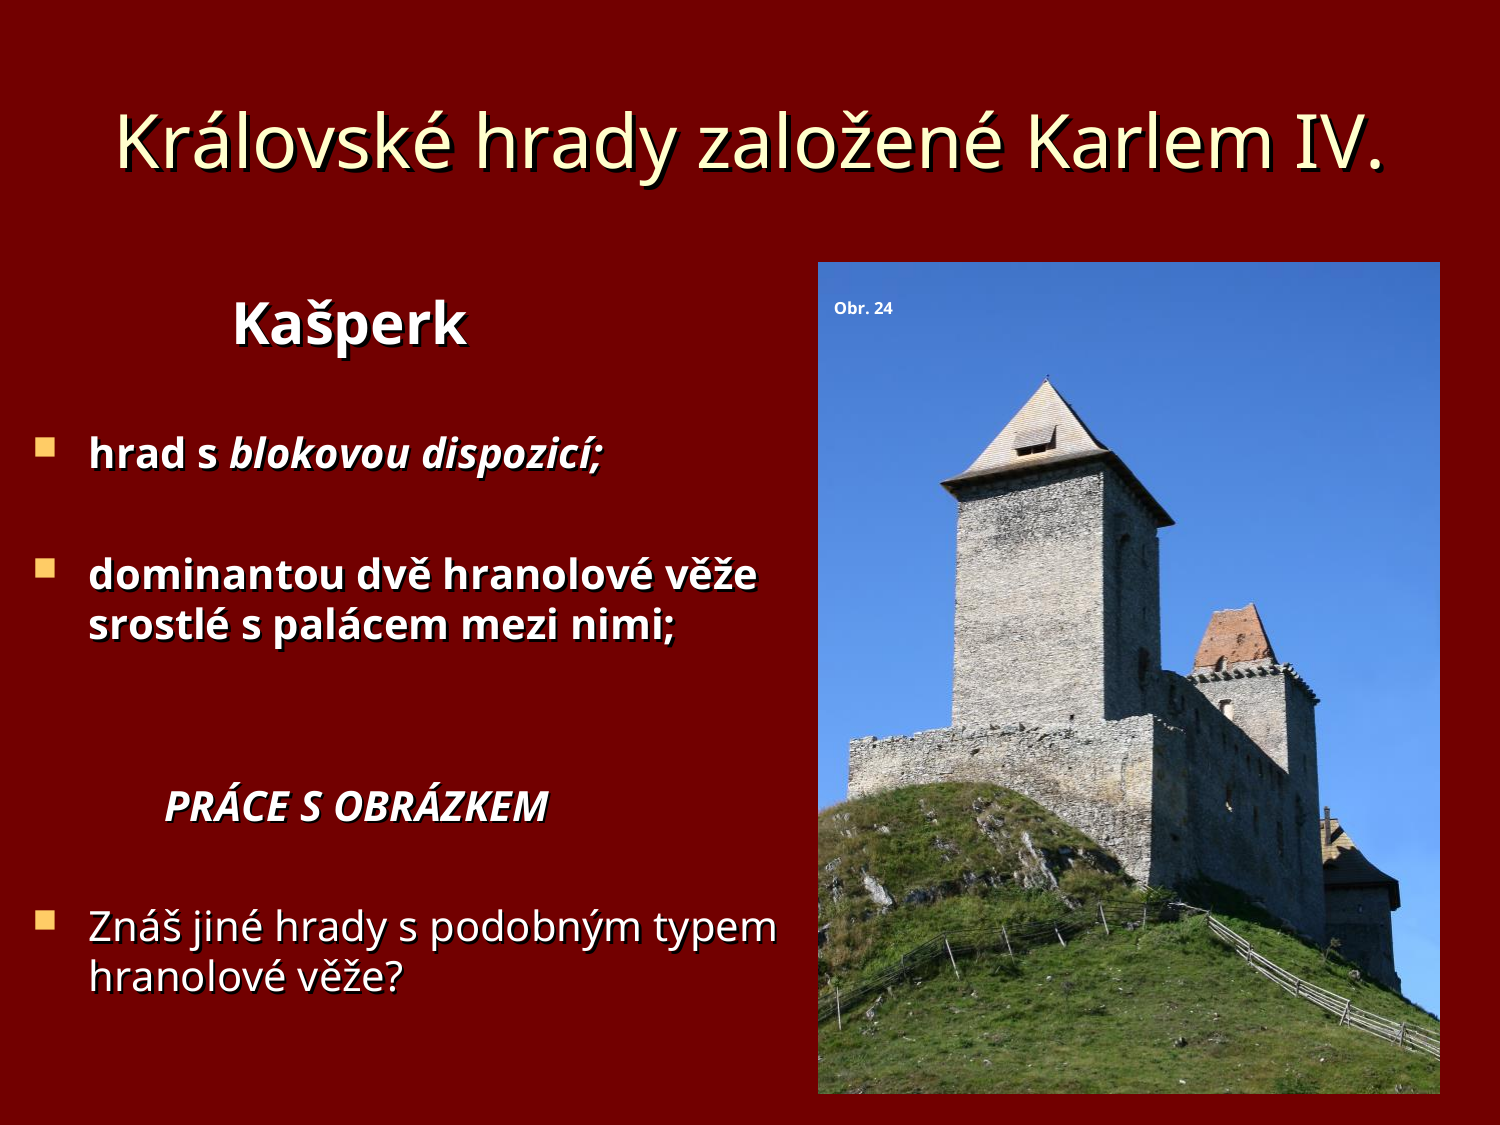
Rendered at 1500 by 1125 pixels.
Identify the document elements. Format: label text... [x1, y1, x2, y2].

text_box [818, 262, 1440, 1095]
list Kašperk hrad s blokovou dispozicí; dominantou dvě hranolové věže srostlé s palácem mezi nimi; PRÁCE S OBRÁZKEM Znáš jiné hrady s podobným typem hranolové věže? [17, 278, 798, 1095]
text_box Obr. 24 [819, 290, 909, 326]
title Královské hrady založené Karlem IV. [75, 45, 1426, 233]
